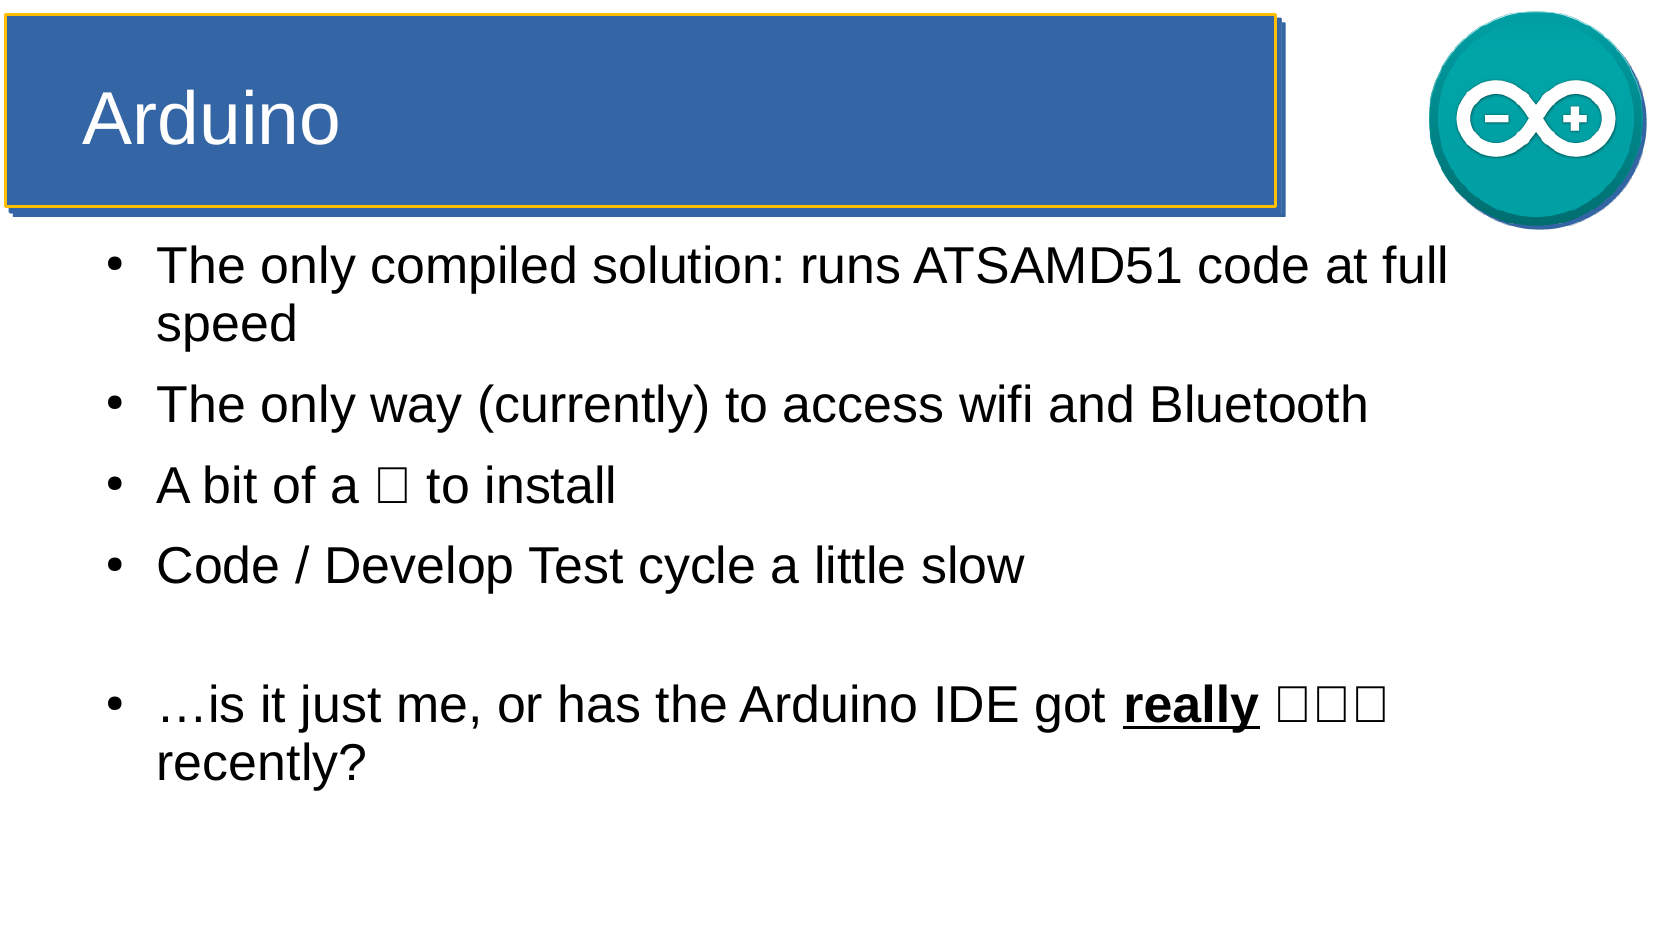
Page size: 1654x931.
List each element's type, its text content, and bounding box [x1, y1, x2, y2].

list The only compiled solution: runs ATSAMD51 code at full speed The only way (currently) to access wifi and Bluetooth A bit of a 💩 to install Code / Develop Test cycle a little slow …is it just me, or has the Arduino IDE got really 🦥🦥🦥 recently? [88, 236, 1565, 798]
picture [1417, 0, 1654, 237]
title Arduino [82, 44, 1235, 192]
